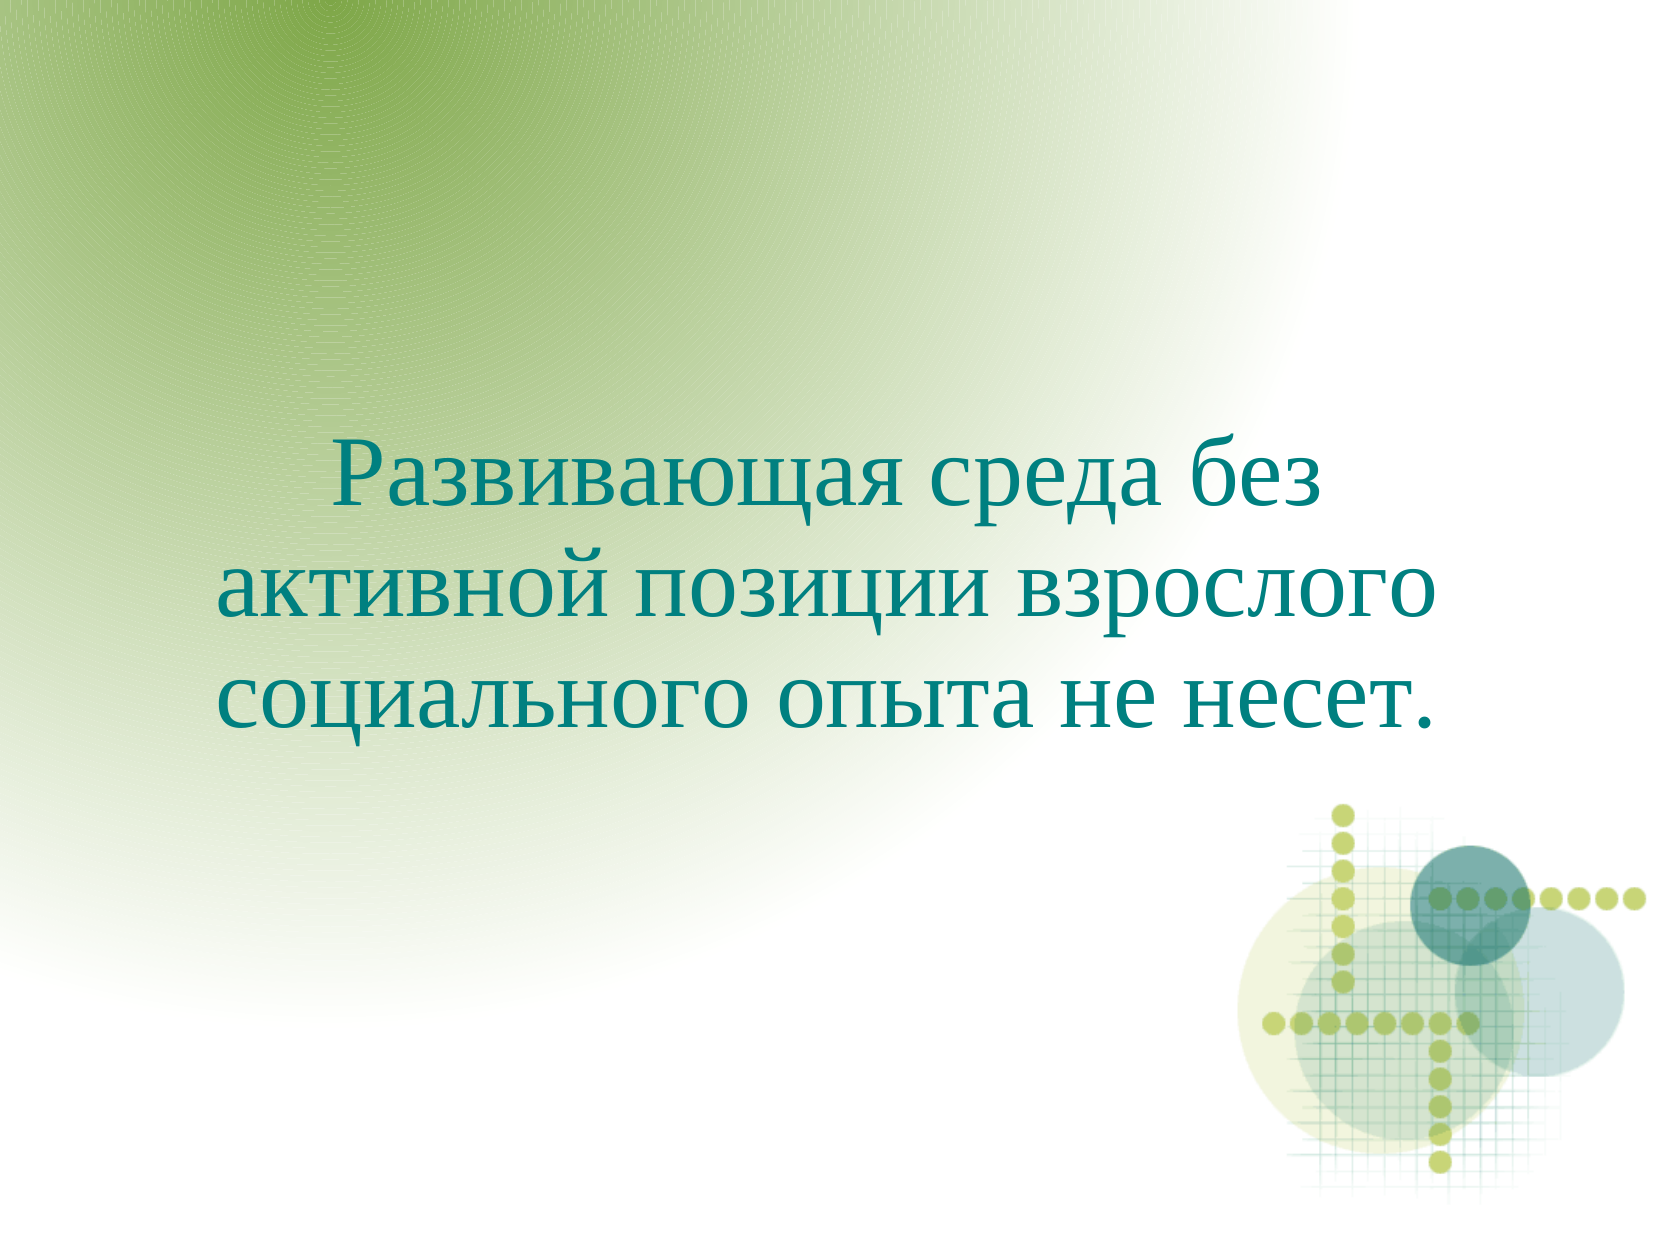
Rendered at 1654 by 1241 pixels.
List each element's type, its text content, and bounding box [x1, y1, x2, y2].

picture [1224, 792, 1654, 1211]
subtitle Развивающая среда без активной позиции взрослого социального опыта не несет. [121, 110, 1534, 1119]
